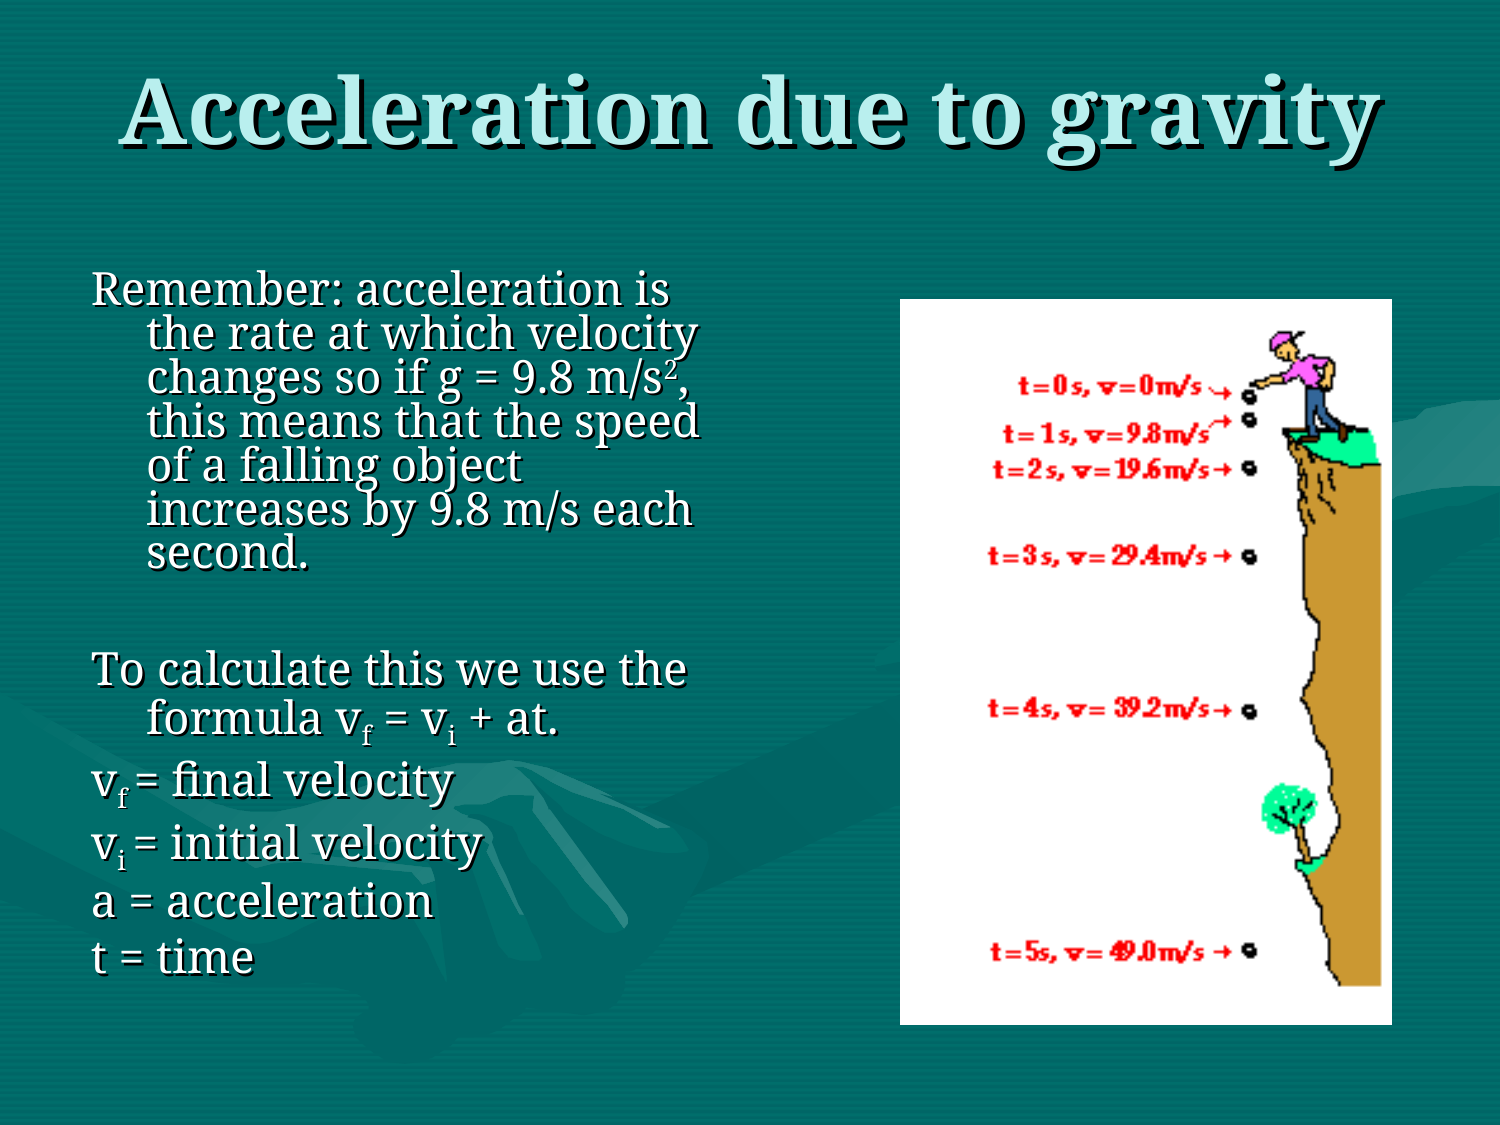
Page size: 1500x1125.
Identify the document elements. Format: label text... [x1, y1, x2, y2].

picture [0, 0, 1500, 1125]
text_box Remember: acceleration is the rate at which velocity changes so if g = 9.8 m/s2, this means that the speed of a falling object increases by 9.8 m/s each second. To calculate this we use the formula vf = vi + at. vf = final velocity vi = initial velocity a = acceleration t = time [75, 262, 738, 987]
text_box Acceleration due to gravity [75, 45, 1426, 233]
